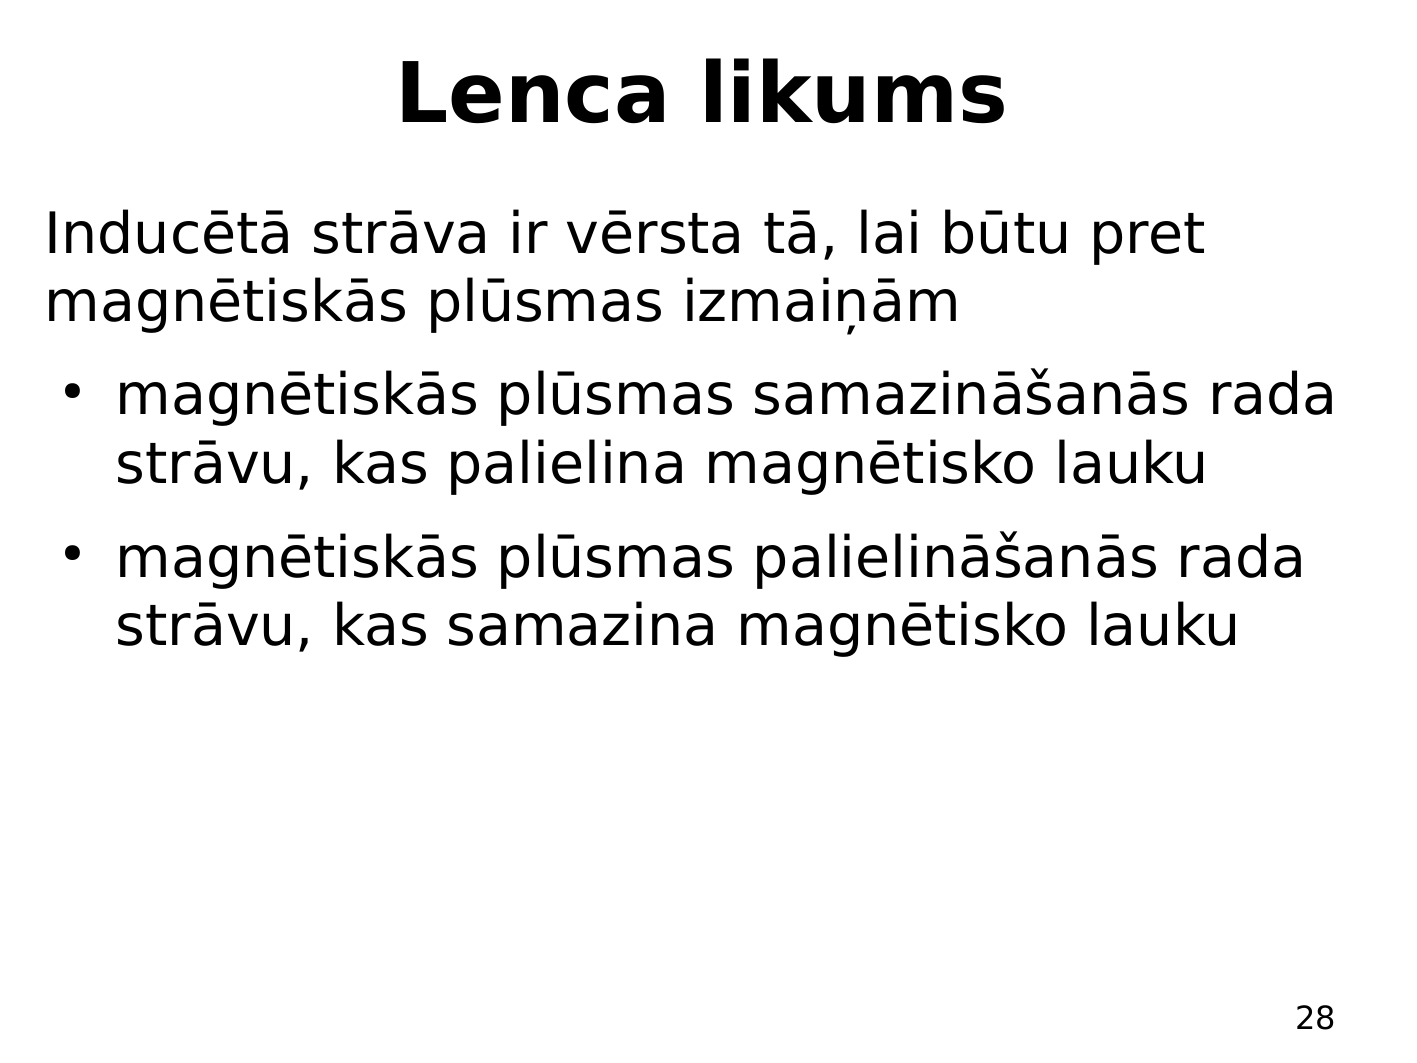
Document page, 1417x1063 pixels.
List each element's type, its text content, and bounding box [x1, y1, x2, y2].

title Lenca likums [99, 0, 1304, 178]
list Inducētā strāva ir vērsta tā, lai būtu pret magnētiskās plūsmas izmaiņām magnētiskās plūsmas samazināšanās rada strāvu, kas palielina magnētisko lauku magnētiskās plūsmas palielināšanās rada strāvu, kas samazina magnētisko lauku [29, 188, 1381, 1055]
